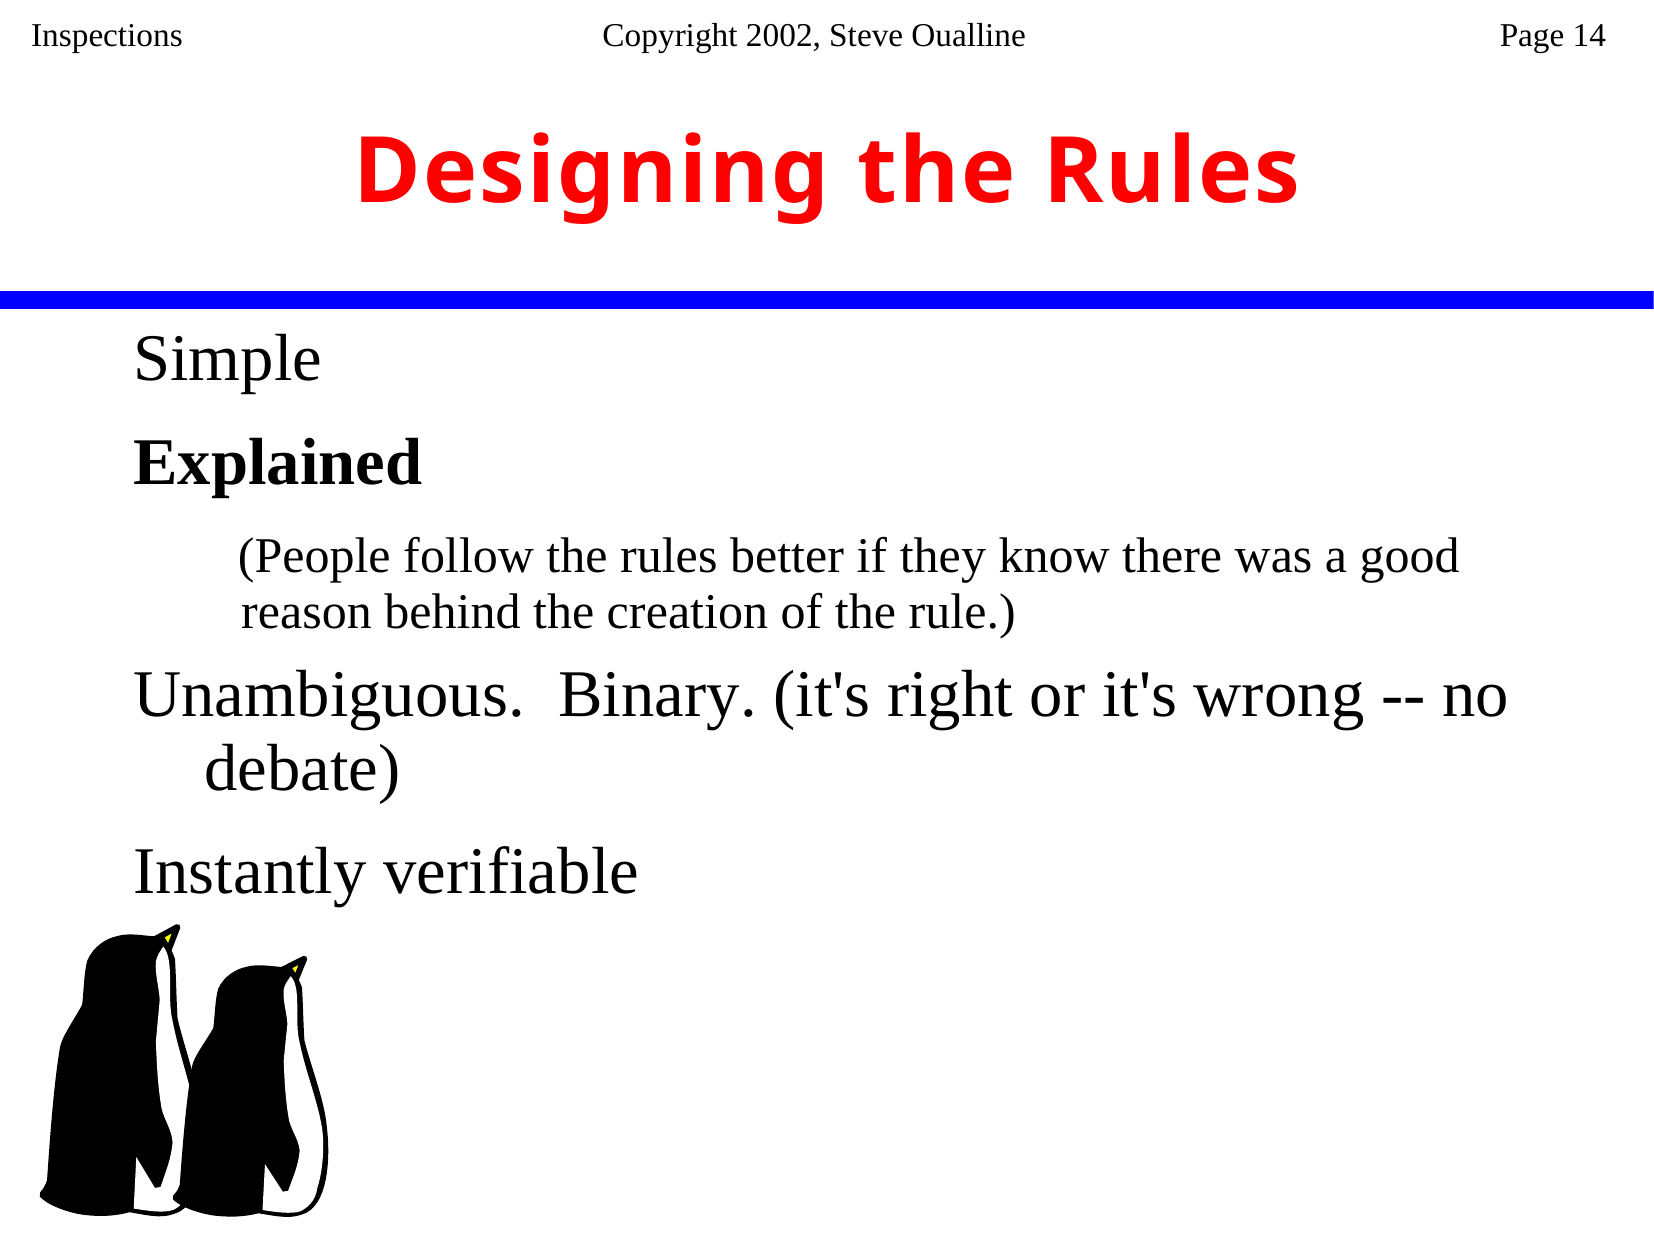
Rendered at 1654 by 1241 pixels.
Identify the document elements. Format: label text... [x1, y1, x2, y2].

title Designing the Rules [121, 66, 1534, 269]
list Simple Explained (People follow the rules better if they know there was a good reason behind the creation of the rule.) Unambiguous. Binary. (it's right or it's wrong -- no debate) Instantly verifiable [121, 321, 1534, 919]
